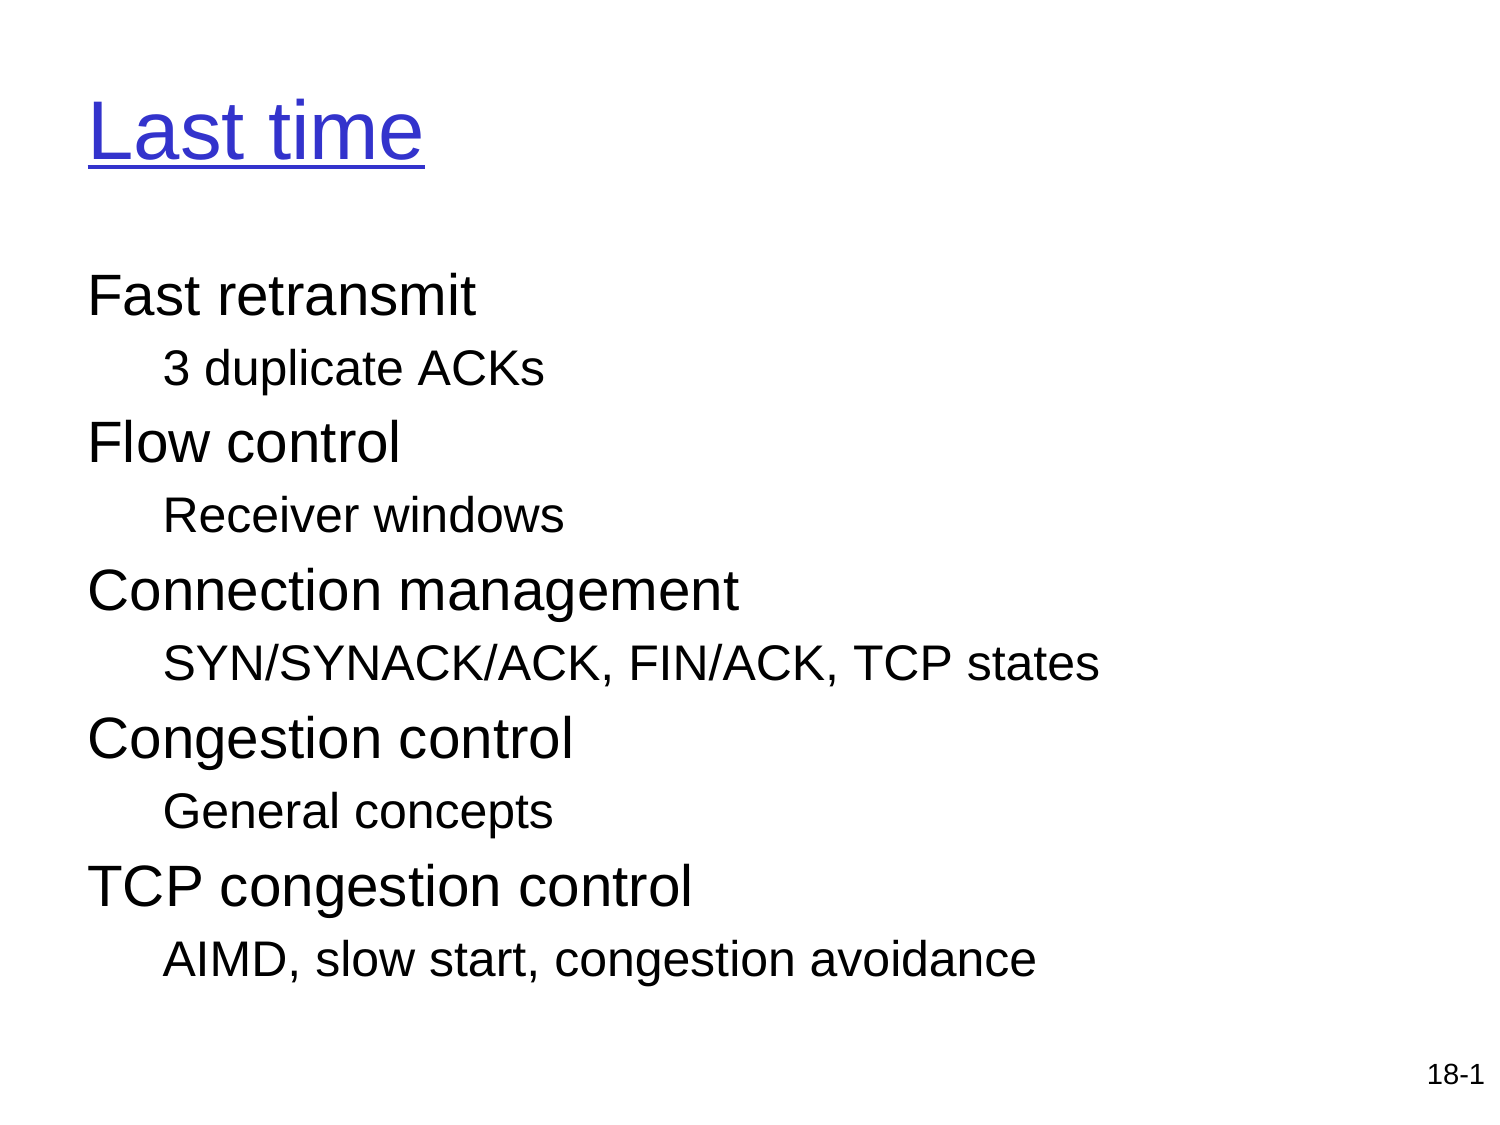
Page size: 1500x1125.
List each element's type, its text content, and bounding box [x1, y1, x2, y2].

list Fast retransmit 3 duplicate ACKs Flow control Receiver windows Connection management SYN/SYNACK/ACK, FIN/ACK, TCP states Congestion control General concepts TCP congestion control AIMD, slow start, congestion avoidance [87, 262, 1363, 1026]
title Last time [87, 23, 1363, 239]
